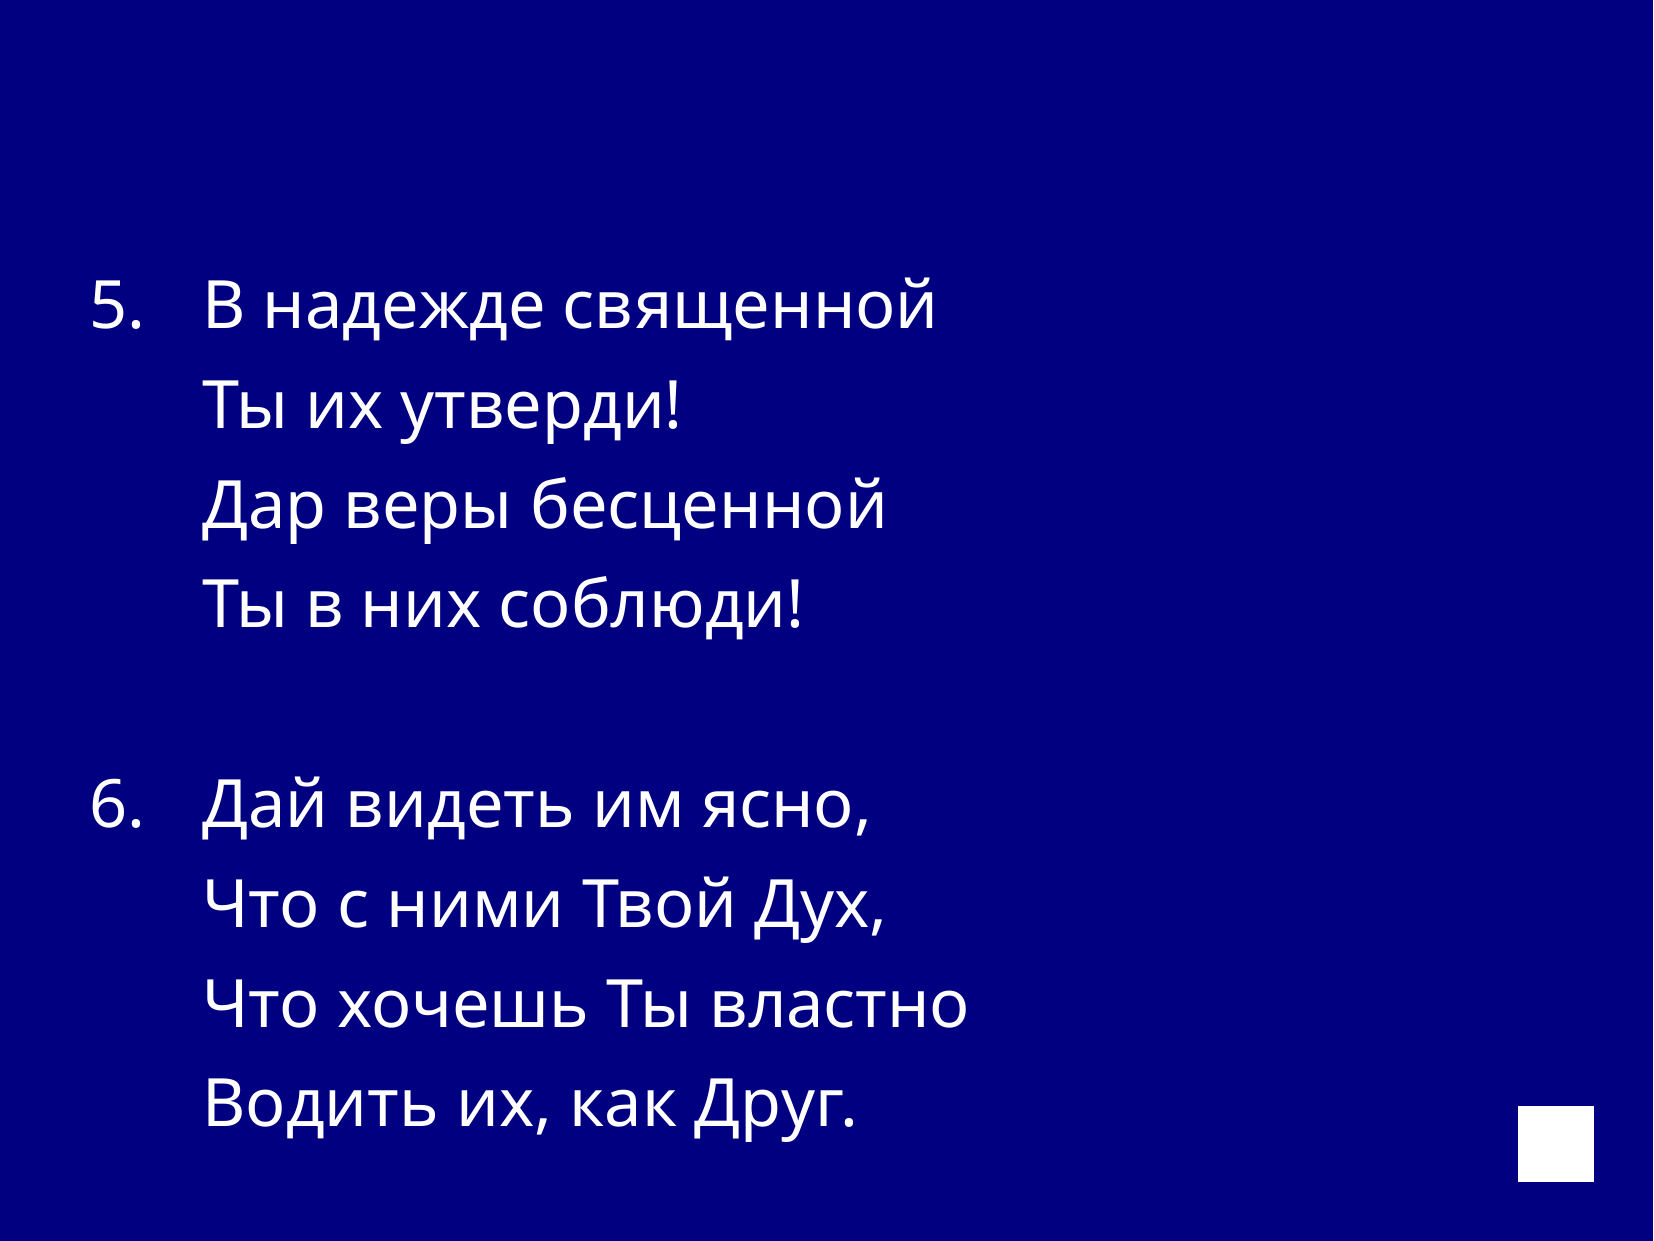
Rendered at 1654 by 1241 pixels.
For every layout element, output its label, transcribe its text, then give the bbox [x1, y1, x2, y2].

text_box [1518, 1106, 1594, 1182]
text_box 5. В надежде священной Ты их утверди! Дар веры бесценной Ты в них соблюди! 6. Дай видеть им ясно, Что с ними Твой Дух, Что хочешь Ты властно Водить их, как Друг. [75, 150, 1576, 1163]
